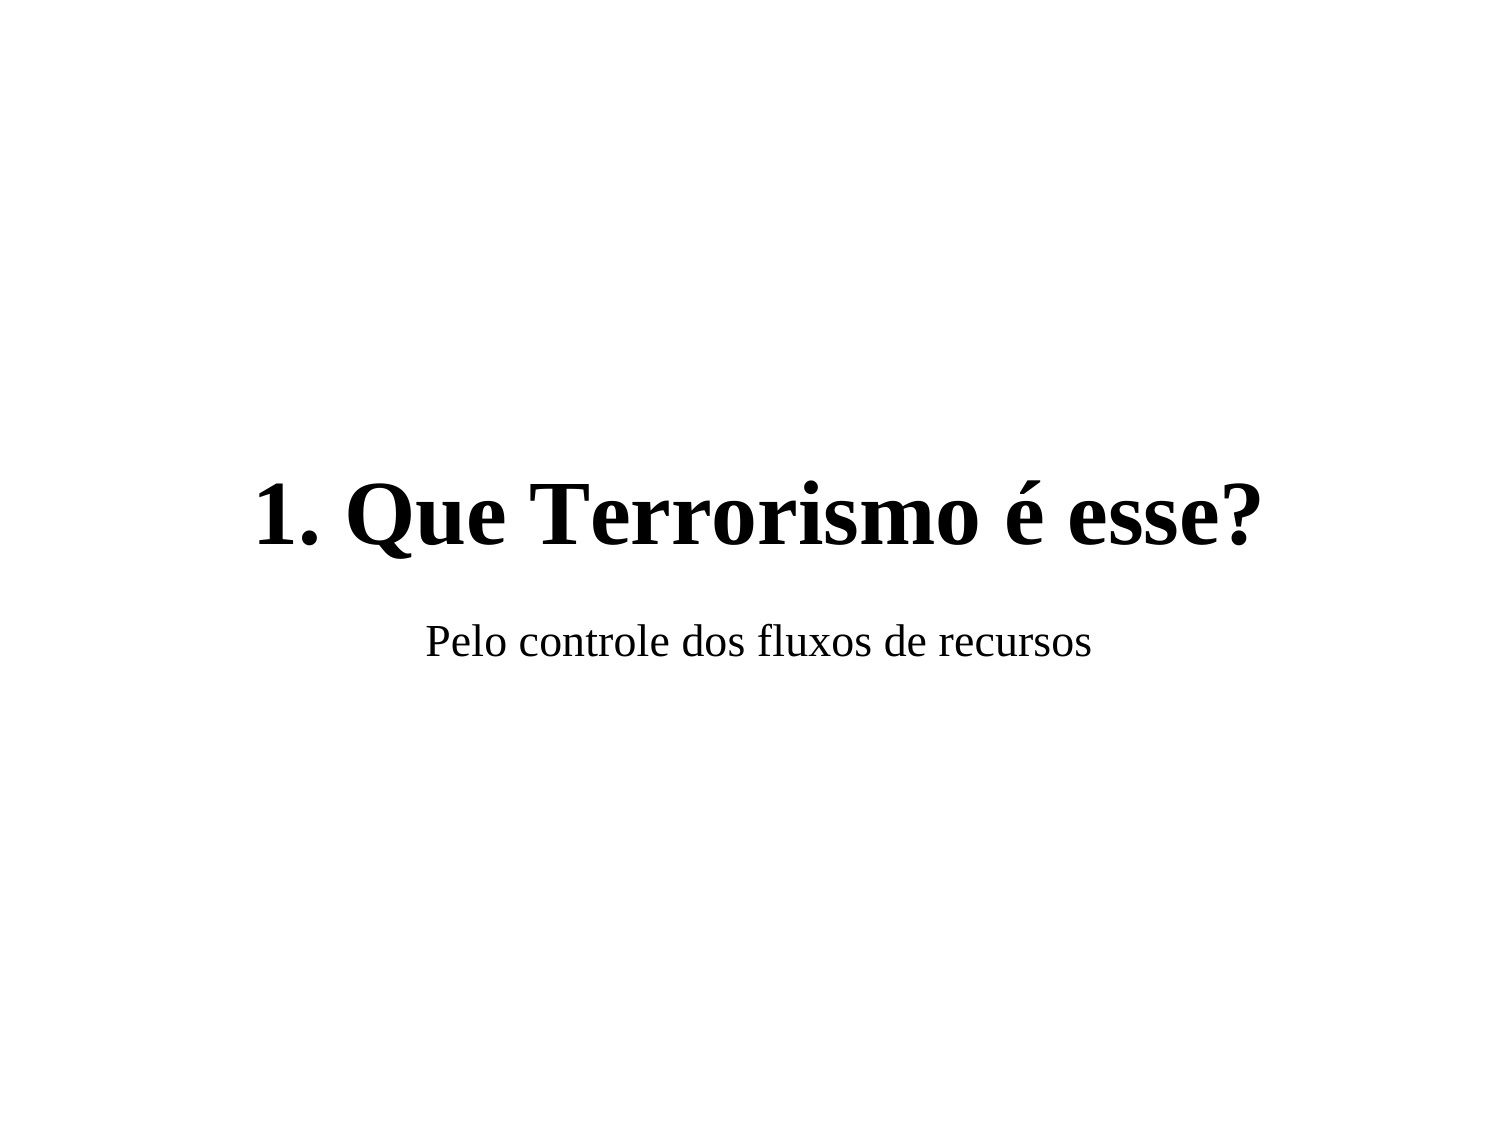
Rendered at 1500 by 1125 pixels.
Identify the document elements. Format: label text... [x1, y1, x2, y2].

title 1. Que Terrorismo é esse? Pelo controle dos fluxos de recursos [95, 437, 1424, 692]
